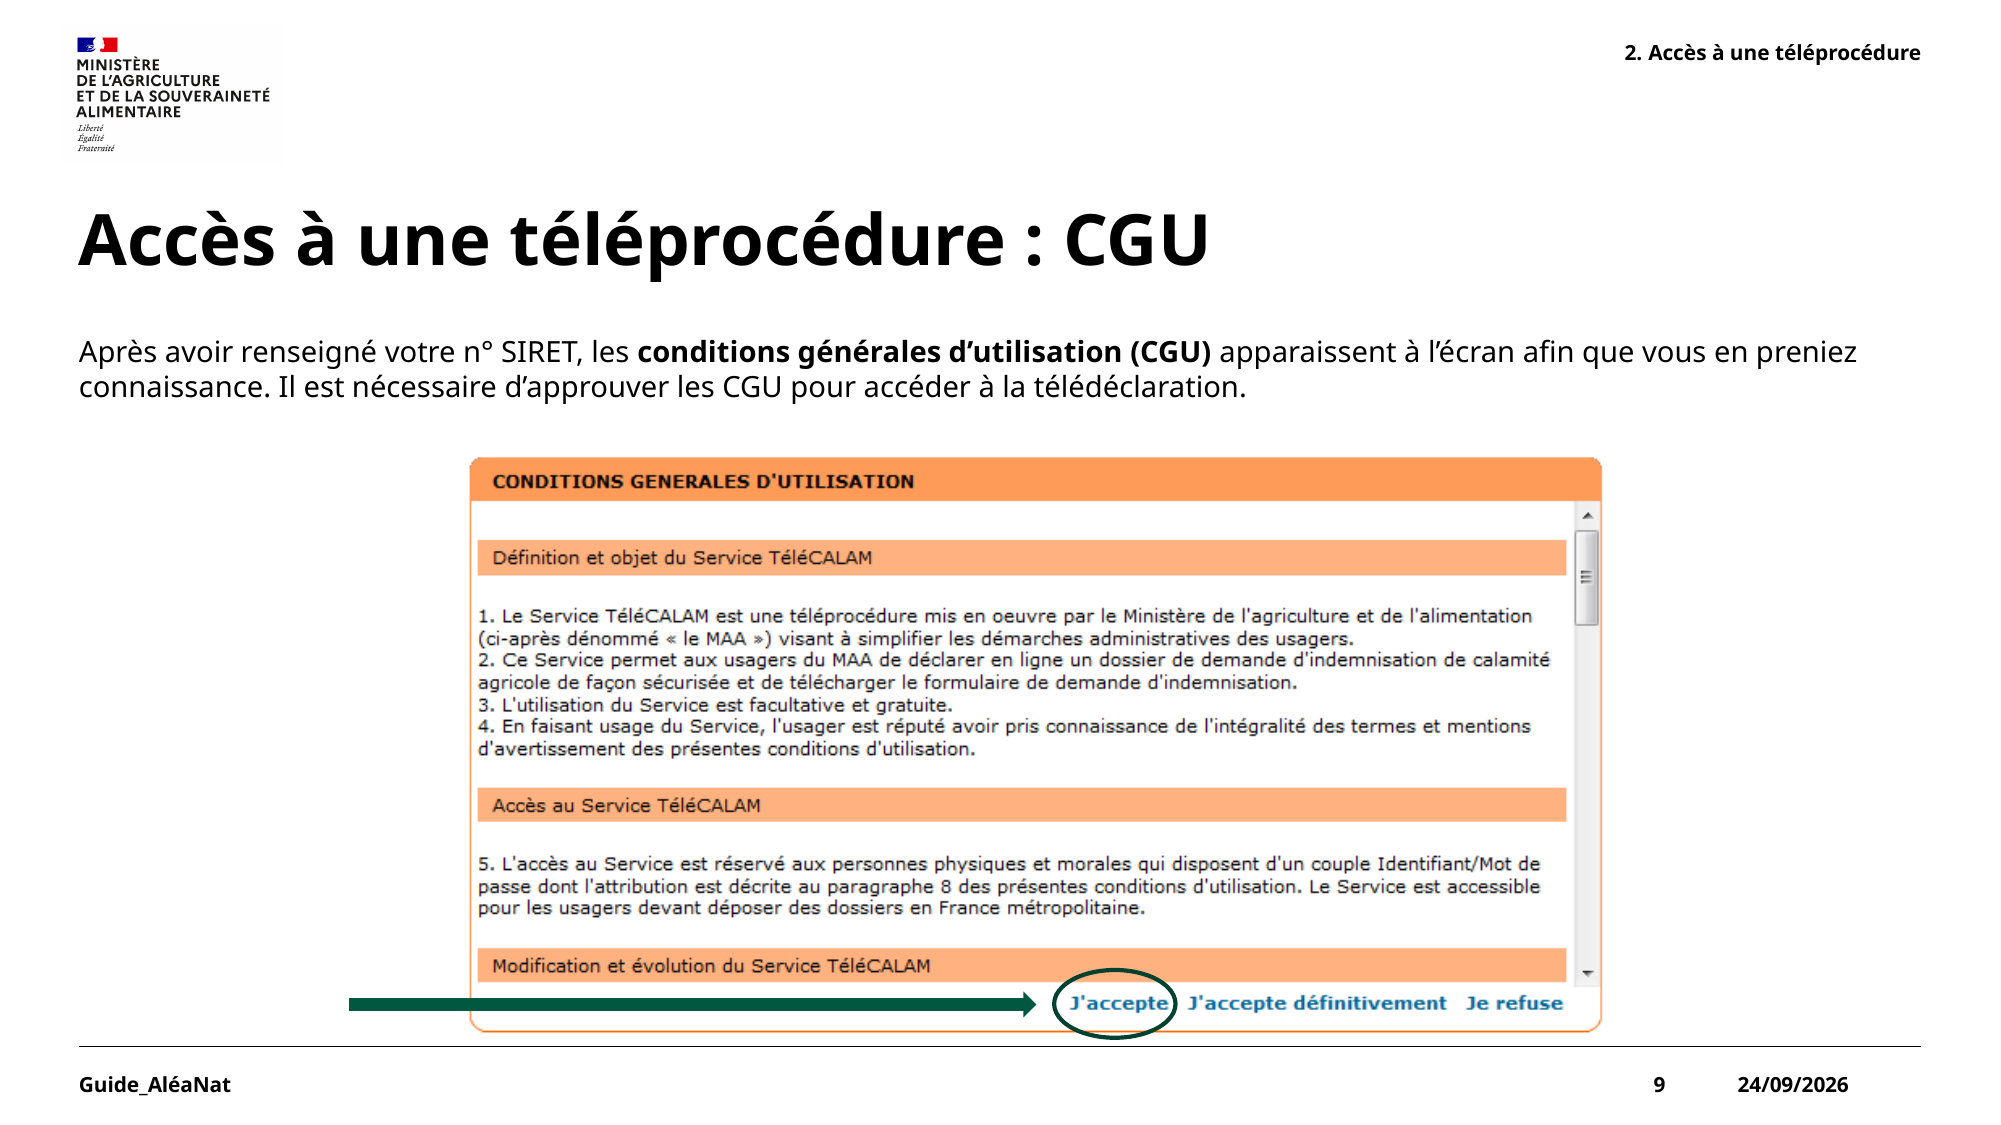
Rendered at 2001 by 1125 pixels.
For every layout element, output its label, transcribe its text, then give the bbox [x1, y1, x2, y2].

picture [457, 443, 1612, 1044]
title Accès à une téléprocédure : CGU [78, 165, 1922, 321]
list Après avoir renseigné votre n° SIRET, les conditions générales d’utilisation (CGU) apparaissent à l’écran afin que vous en preniez connaissance. Il est nécessaire d’approuver les CGU pour accéder à la télédéclaration. [78, 333, 1922, 1034]
picture [63, 23, 284, 165]
list Accès à une téléprocédure [724, 39, 1922, 119]
